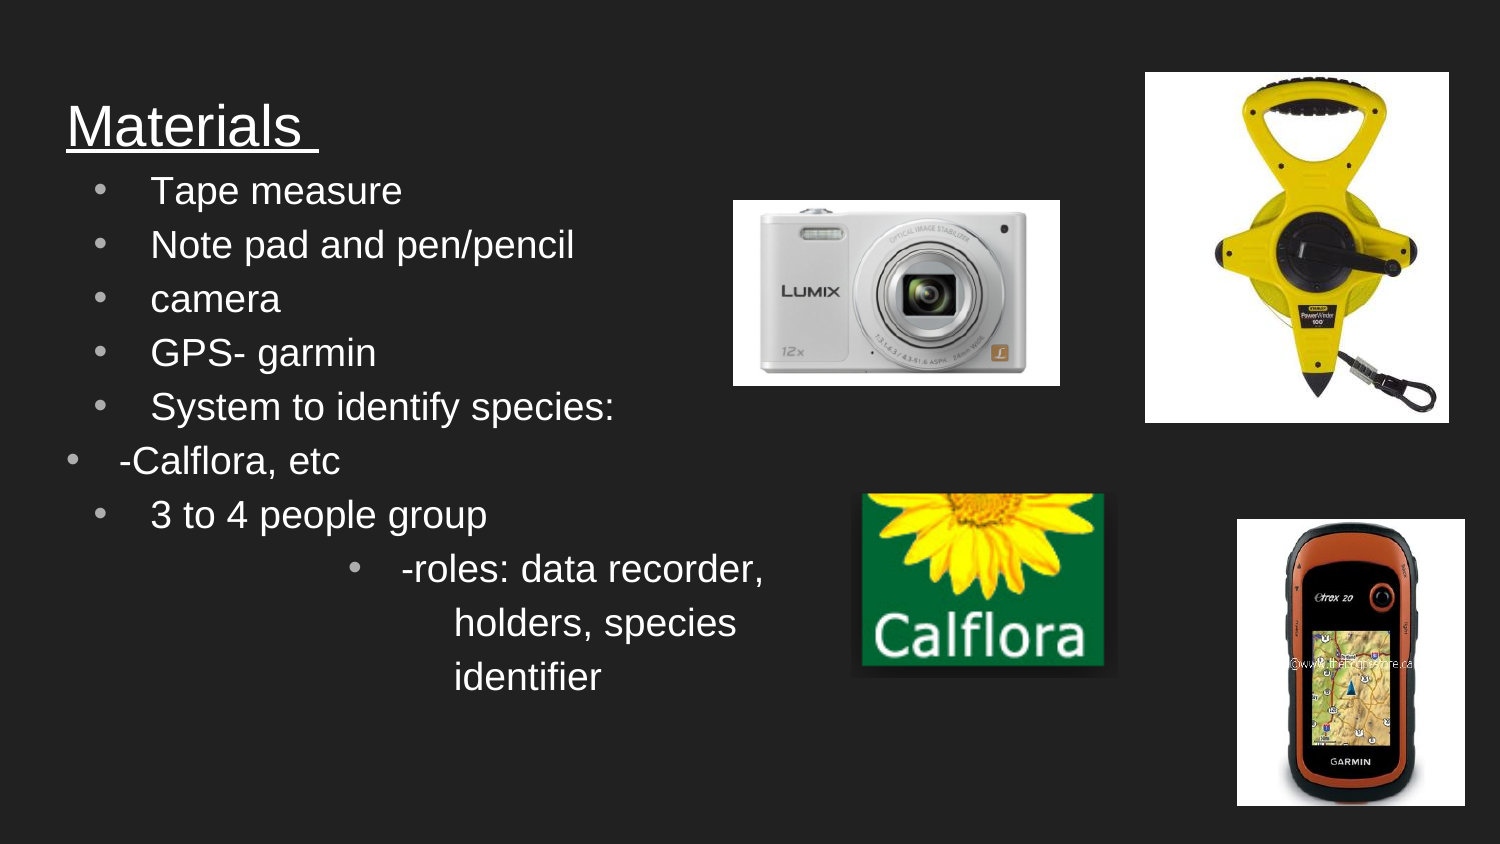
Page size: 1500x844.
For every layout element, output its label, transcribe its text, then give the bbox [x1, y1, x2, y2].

list Tape measure Note pad and pen/pencil camera GPS- garmin System to identify species: -Calflora, etc 3 to 4 people group -roles: data recorder, holders, species identifier [51, 143, 786, 793]
picture [1145, 72, 1449, 423]
title Materials [51, 72, 1145, 167]
picture [851, 492, 1118, 678]
picture [733, 200, 1060, 386]
picture [1237, 519, 1465, 806]
